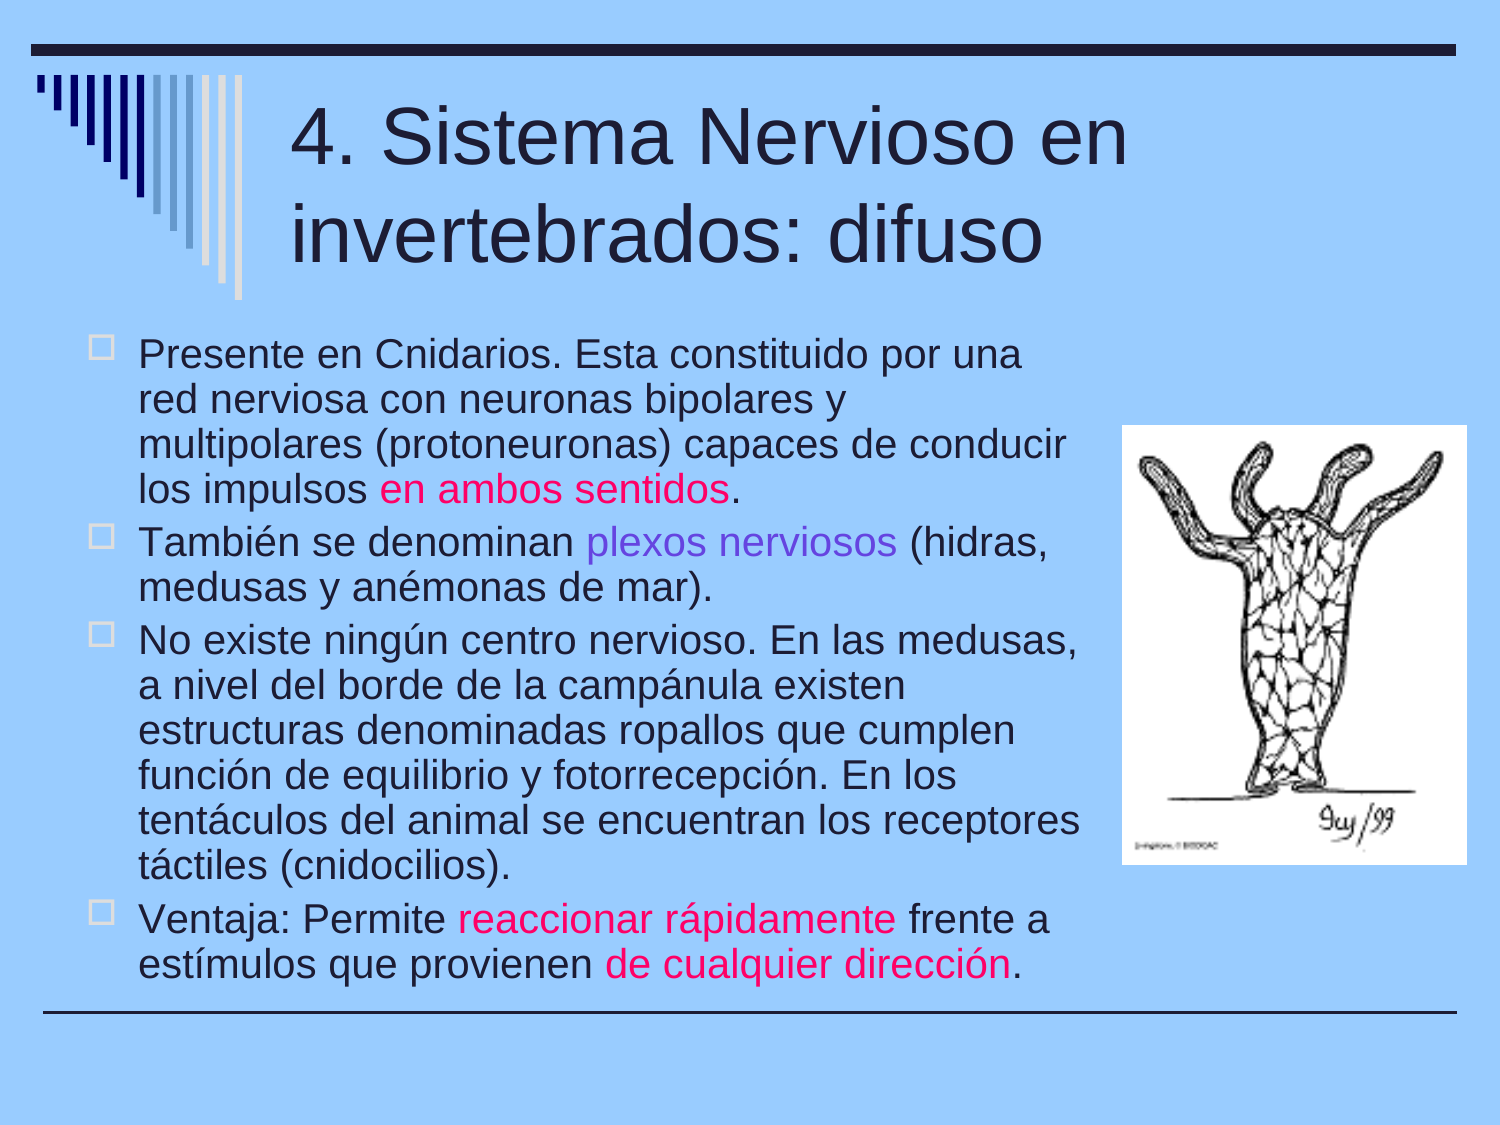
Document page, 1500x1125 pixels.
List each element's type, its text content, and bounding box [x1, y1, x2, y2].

list Presente en Cnidarios. Esta constituido por una red nerviosa con neuronas bipolares y multipolares (protoneuronas) capaces de conducir los impulsos en ambos sentidos. También se denominan plexos nerviosos (hidras, medusas y anémonas de mar). No existe ningún centro nervioso. En las medusas, a nivel del borde de la campánula existen estructuras denominadas ropallos que cumplen función de equilibrio y fotorrecepción. En los tentáculos del animal se encuentran los receptores táctiles (cnidocilios). Ventaja: Permite reaccionar rápidamente frente a estímulos que provienen de cualquier dirección. [70, 324, 1099, 1001]
title 4. Sistema Nervioso en invertebrados: difuso [274, 75, 1425, 288]
text_box [1122, 425, 1467, 865]
